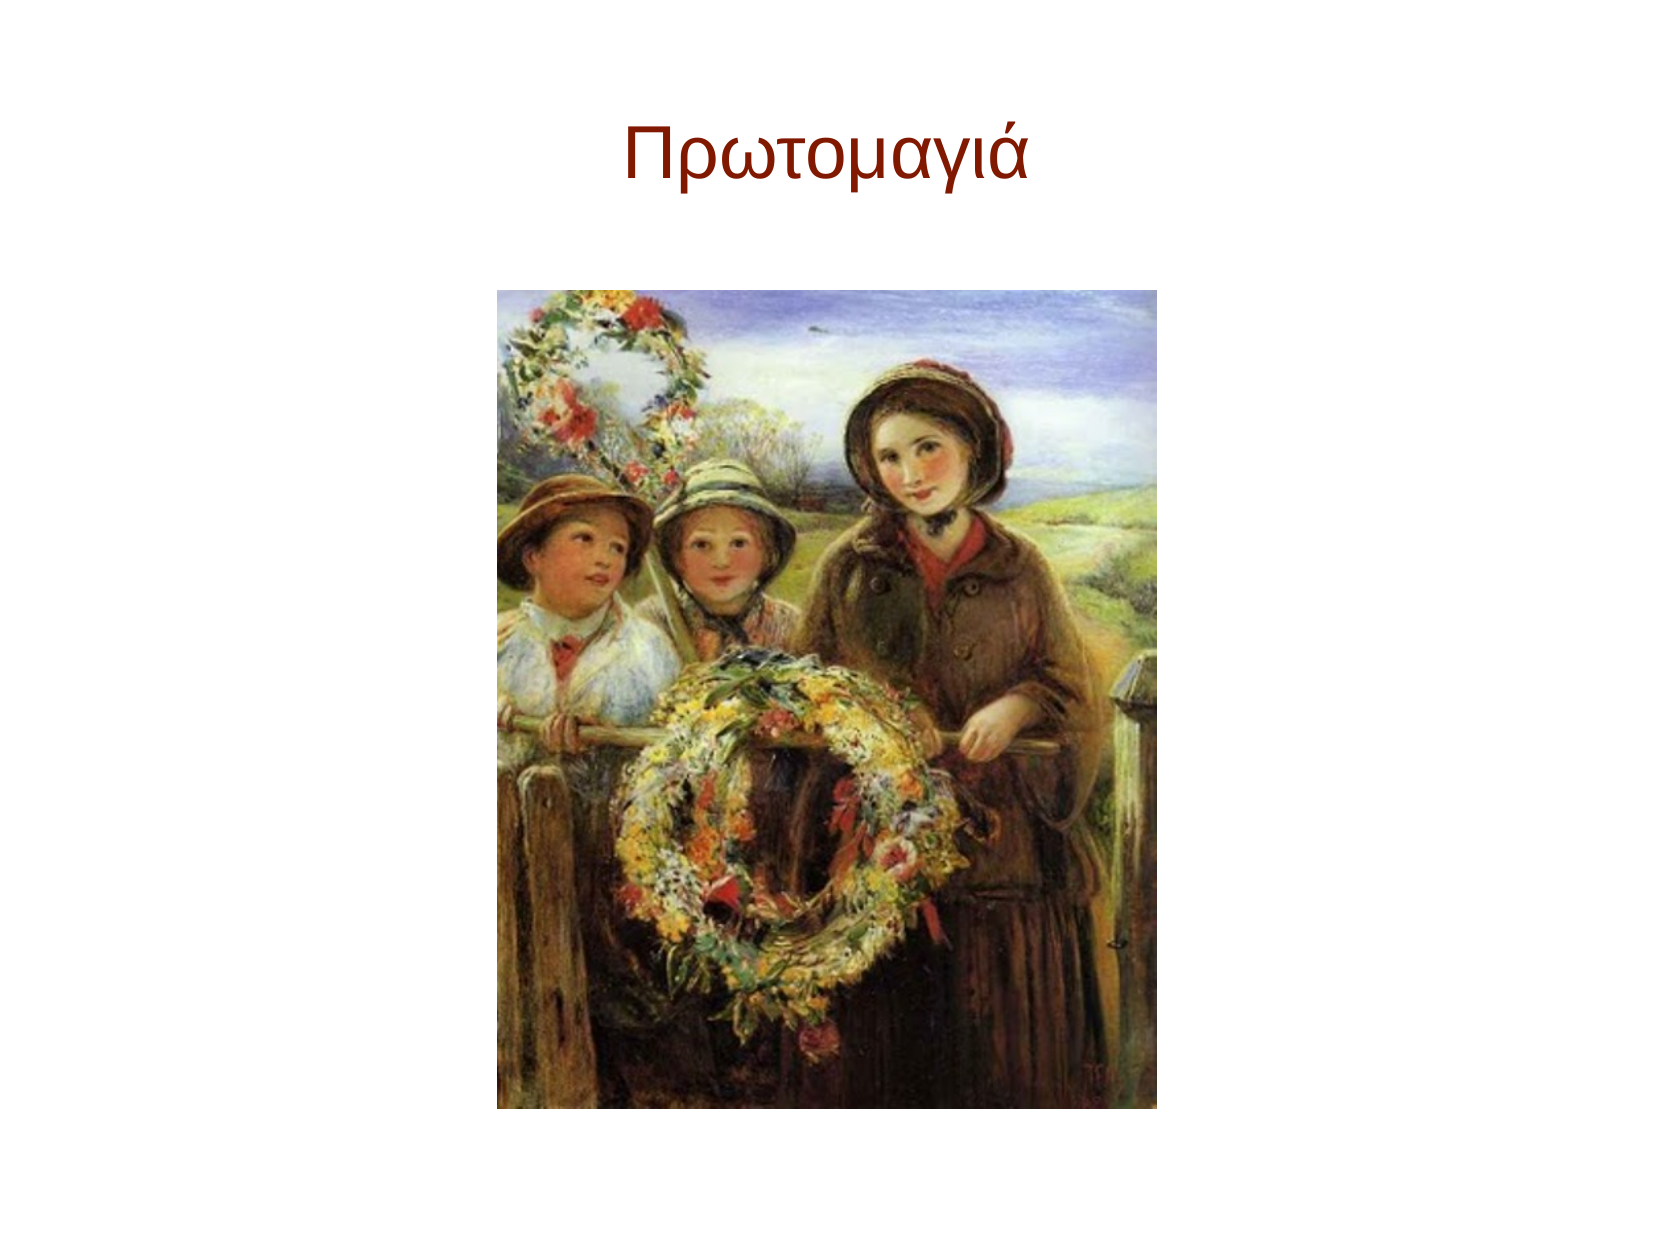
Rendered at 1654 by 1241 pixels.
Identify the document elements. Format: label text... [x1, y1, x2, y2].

picture [497, 290, 1157, 1109]
title Πρωτομαγιά [82, 49, 1571, 257]
